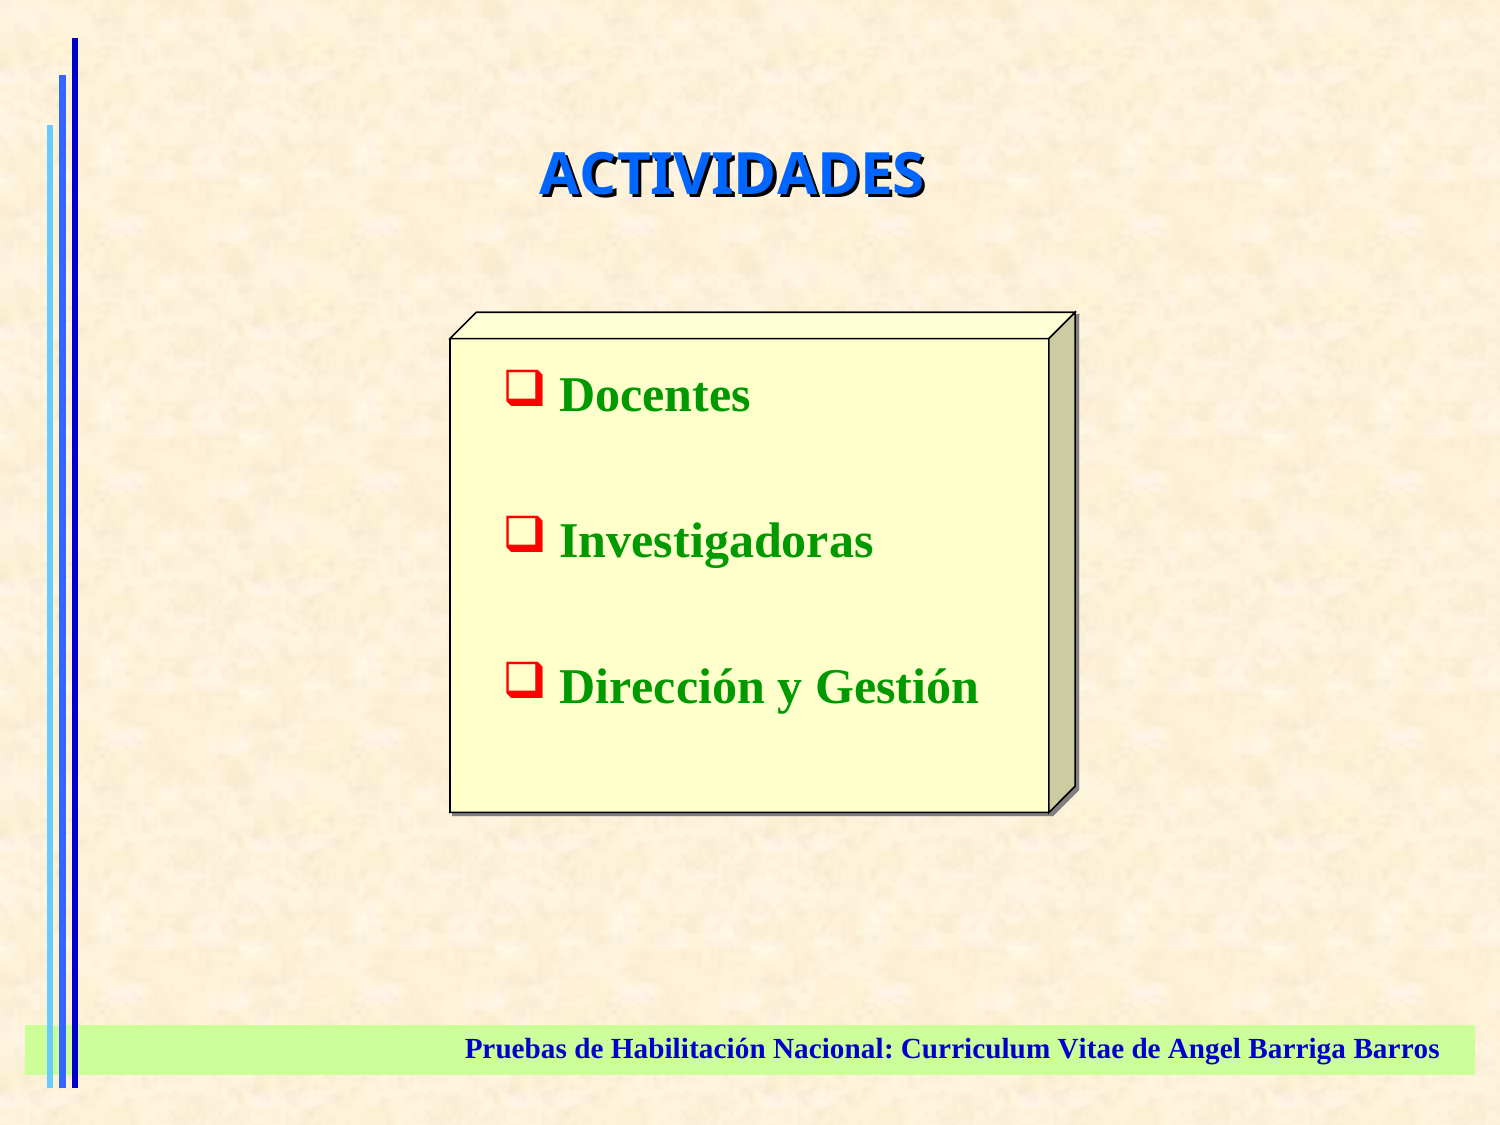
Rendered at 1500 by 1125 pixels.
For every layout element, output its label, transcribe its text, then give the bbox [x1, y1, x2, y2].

picture [0, 0, 1500, 1125]
text_box ACTIVIDADES [524, 124, 940, 220]
text_box [450, 312, 1076, 813]
text_box Docentes Investigadoras Dirección y Gestión [487, 299, 995, 723]
